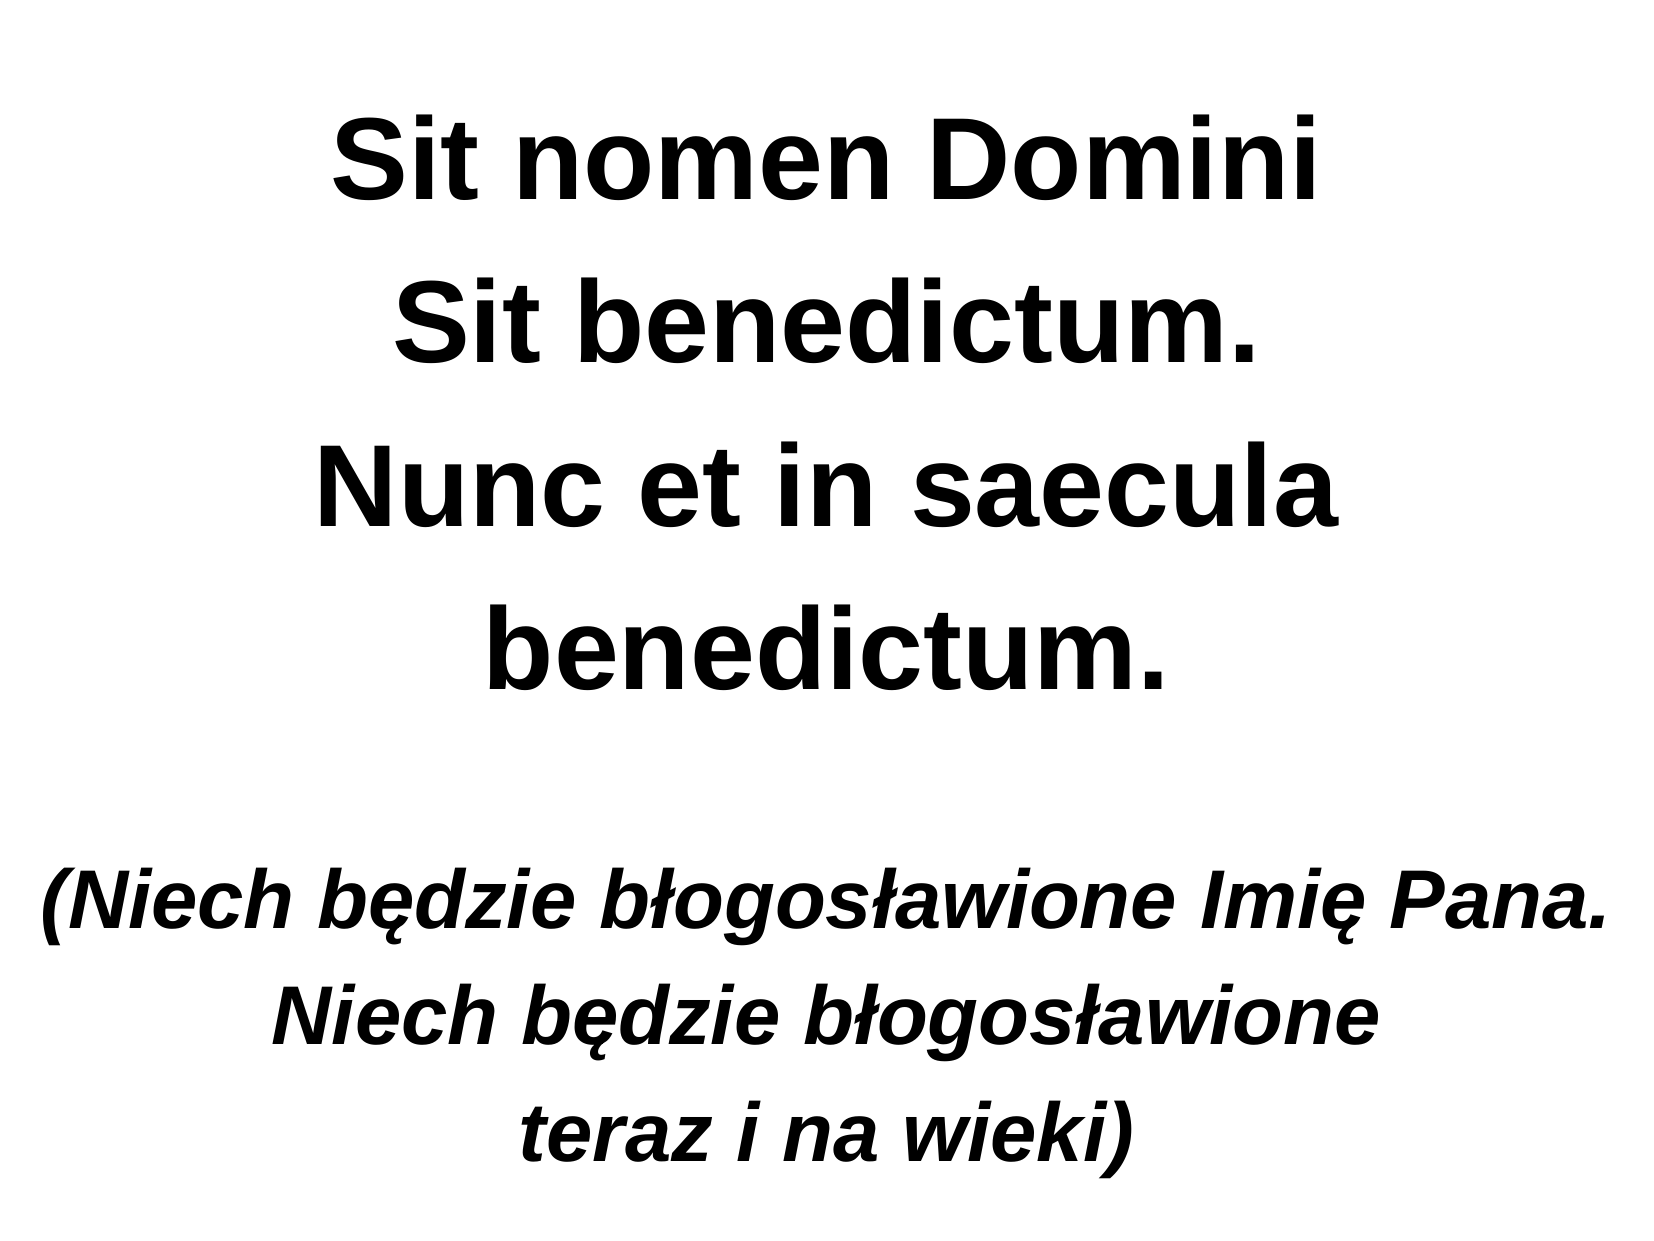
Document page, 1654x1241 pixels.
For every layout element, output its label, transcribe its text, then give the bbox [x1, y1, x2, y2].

subtitle Sit nomen Domini Sit benedictum. Nunc et in saecula benedictum. (Niech będzie błogosławione Imię Pana. Niech będzie błogosławione teraz i na wieki) [0, 0, 1654, 1241]
